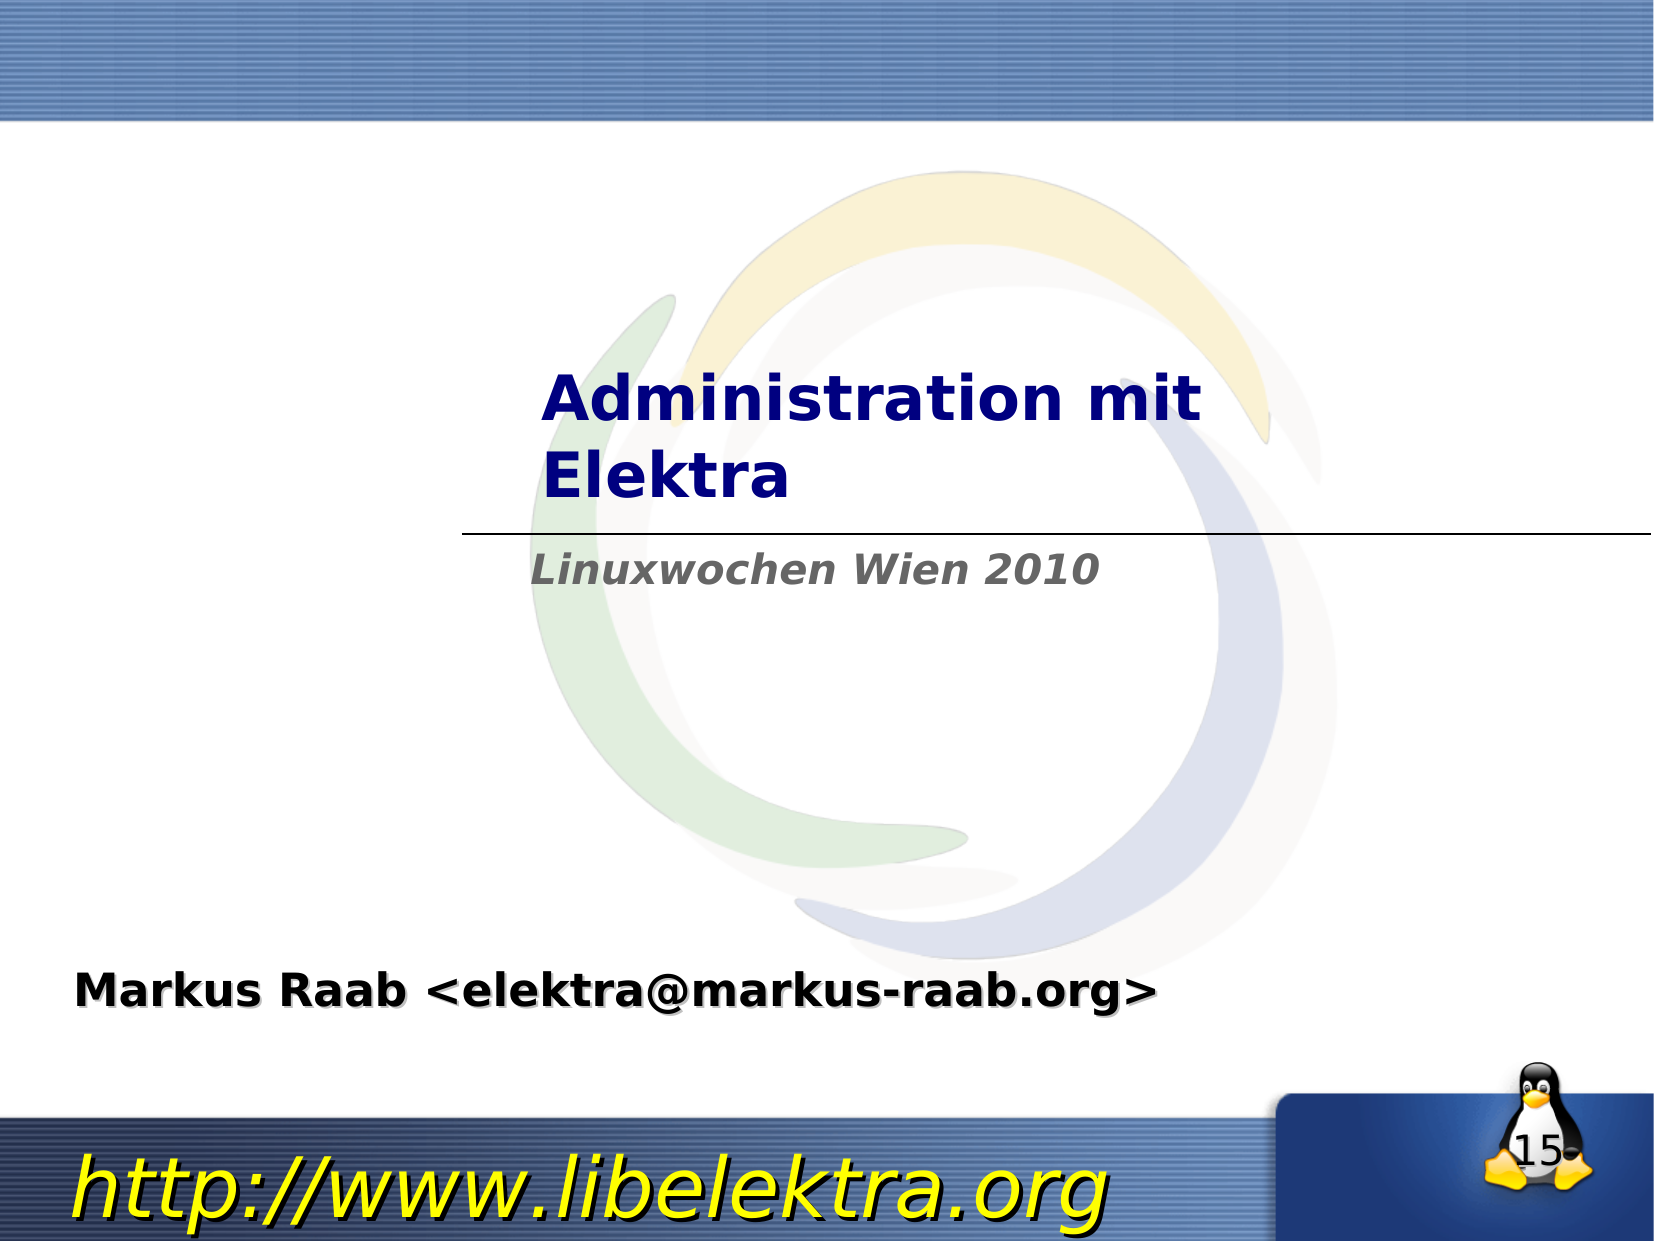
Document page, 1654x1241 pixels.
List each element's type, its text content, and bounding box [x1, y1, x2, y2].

picture [0, 0, 1654, 533]
text_box Linuxwochen Wien 2010 [515, 538, 1448, 685]
text_box <Nummer> [1312, 1122, 1565, 1178]
text_box Markus Raab <elektra@markus-raab.org> [58, 953, 1481, 1030]
picture [481, 535, 1374, 953]
text_box Administration mit Elektra [526, 351, 1428, 516]
picture [0, 1061, 1654, 1241]
